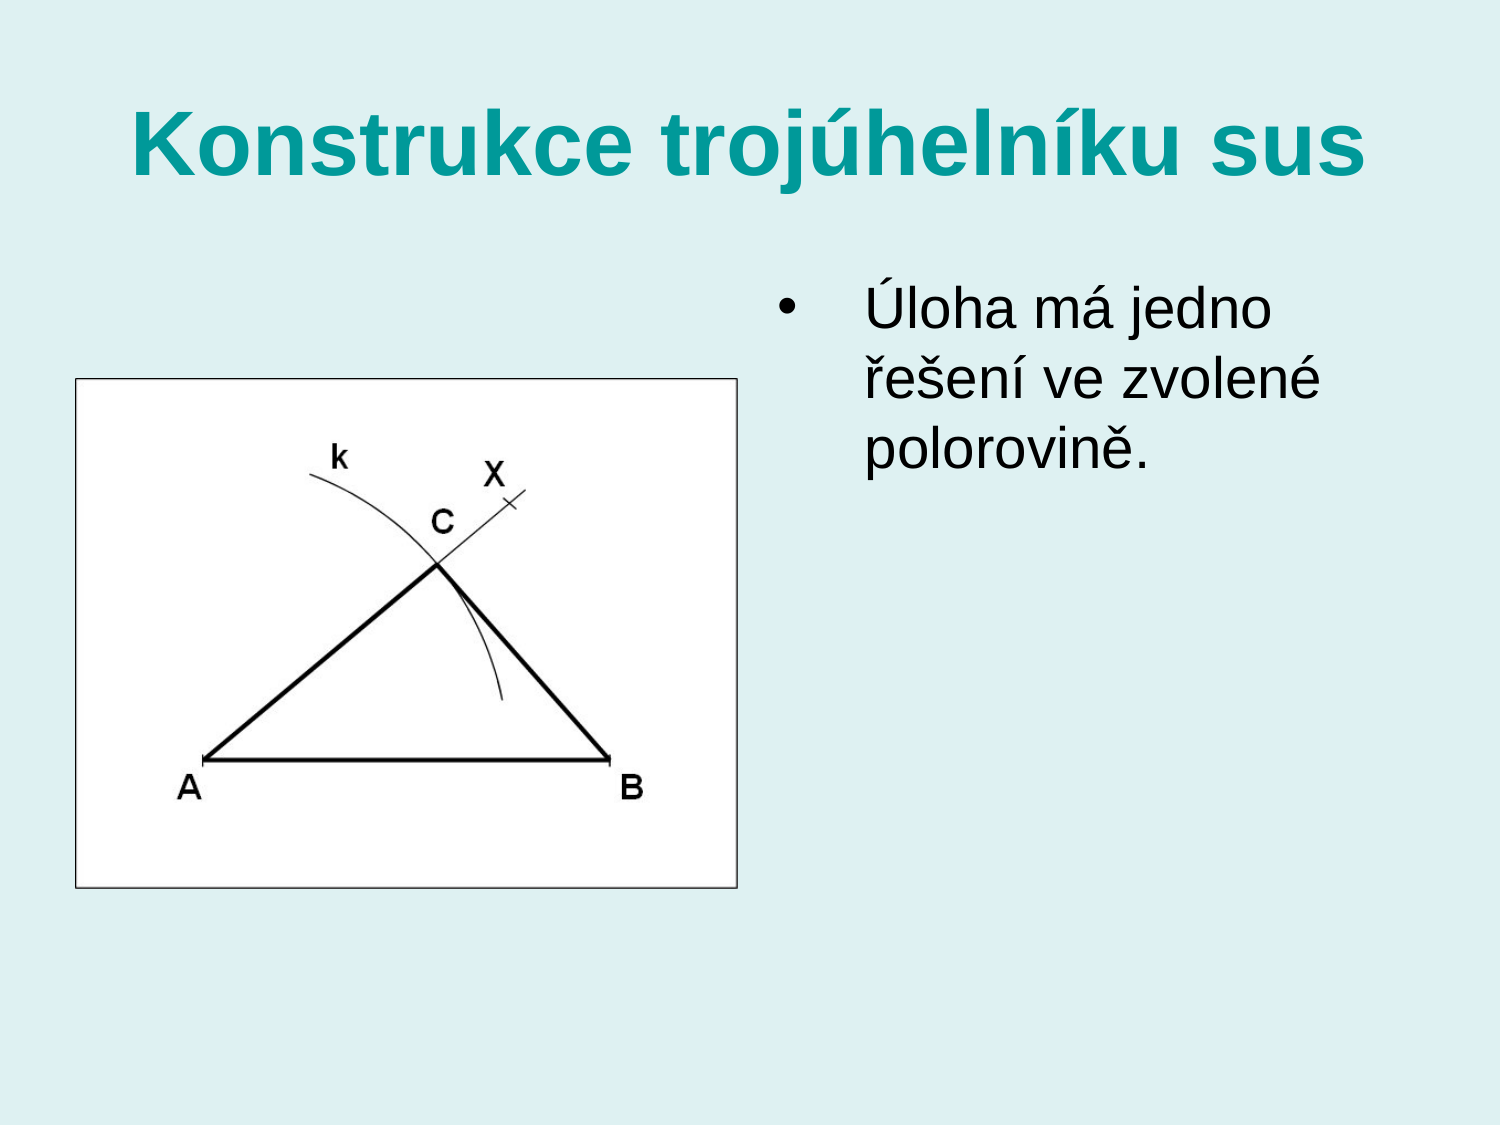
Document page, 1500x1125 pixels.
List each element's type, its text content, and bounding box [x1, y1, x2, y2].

list Úloha má jedno řešení ve zvolené polorovině. [762, 262, 1426, 1006]
picture [75, 378, 738, 889]
title Konstrukce trojúhelníku sus [75, 45, 1426, 233]
